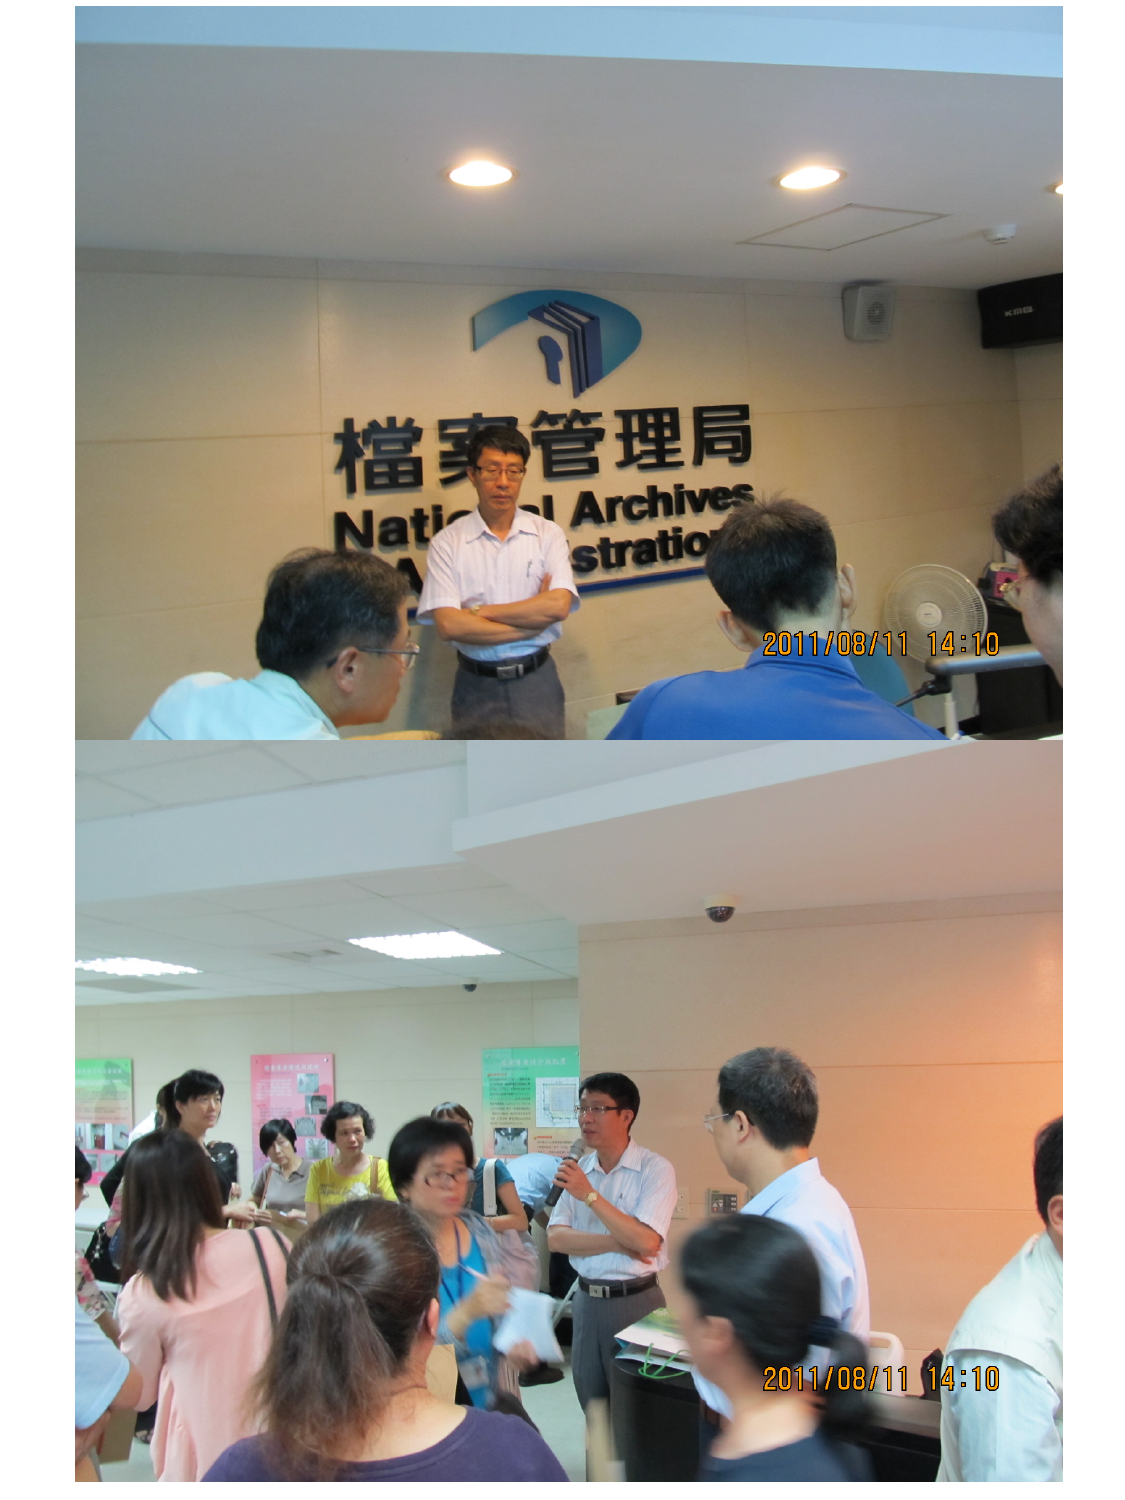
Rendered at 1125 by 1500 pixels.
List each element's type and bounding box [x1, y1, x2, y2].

picture [75, 6, 1063, 1482]
